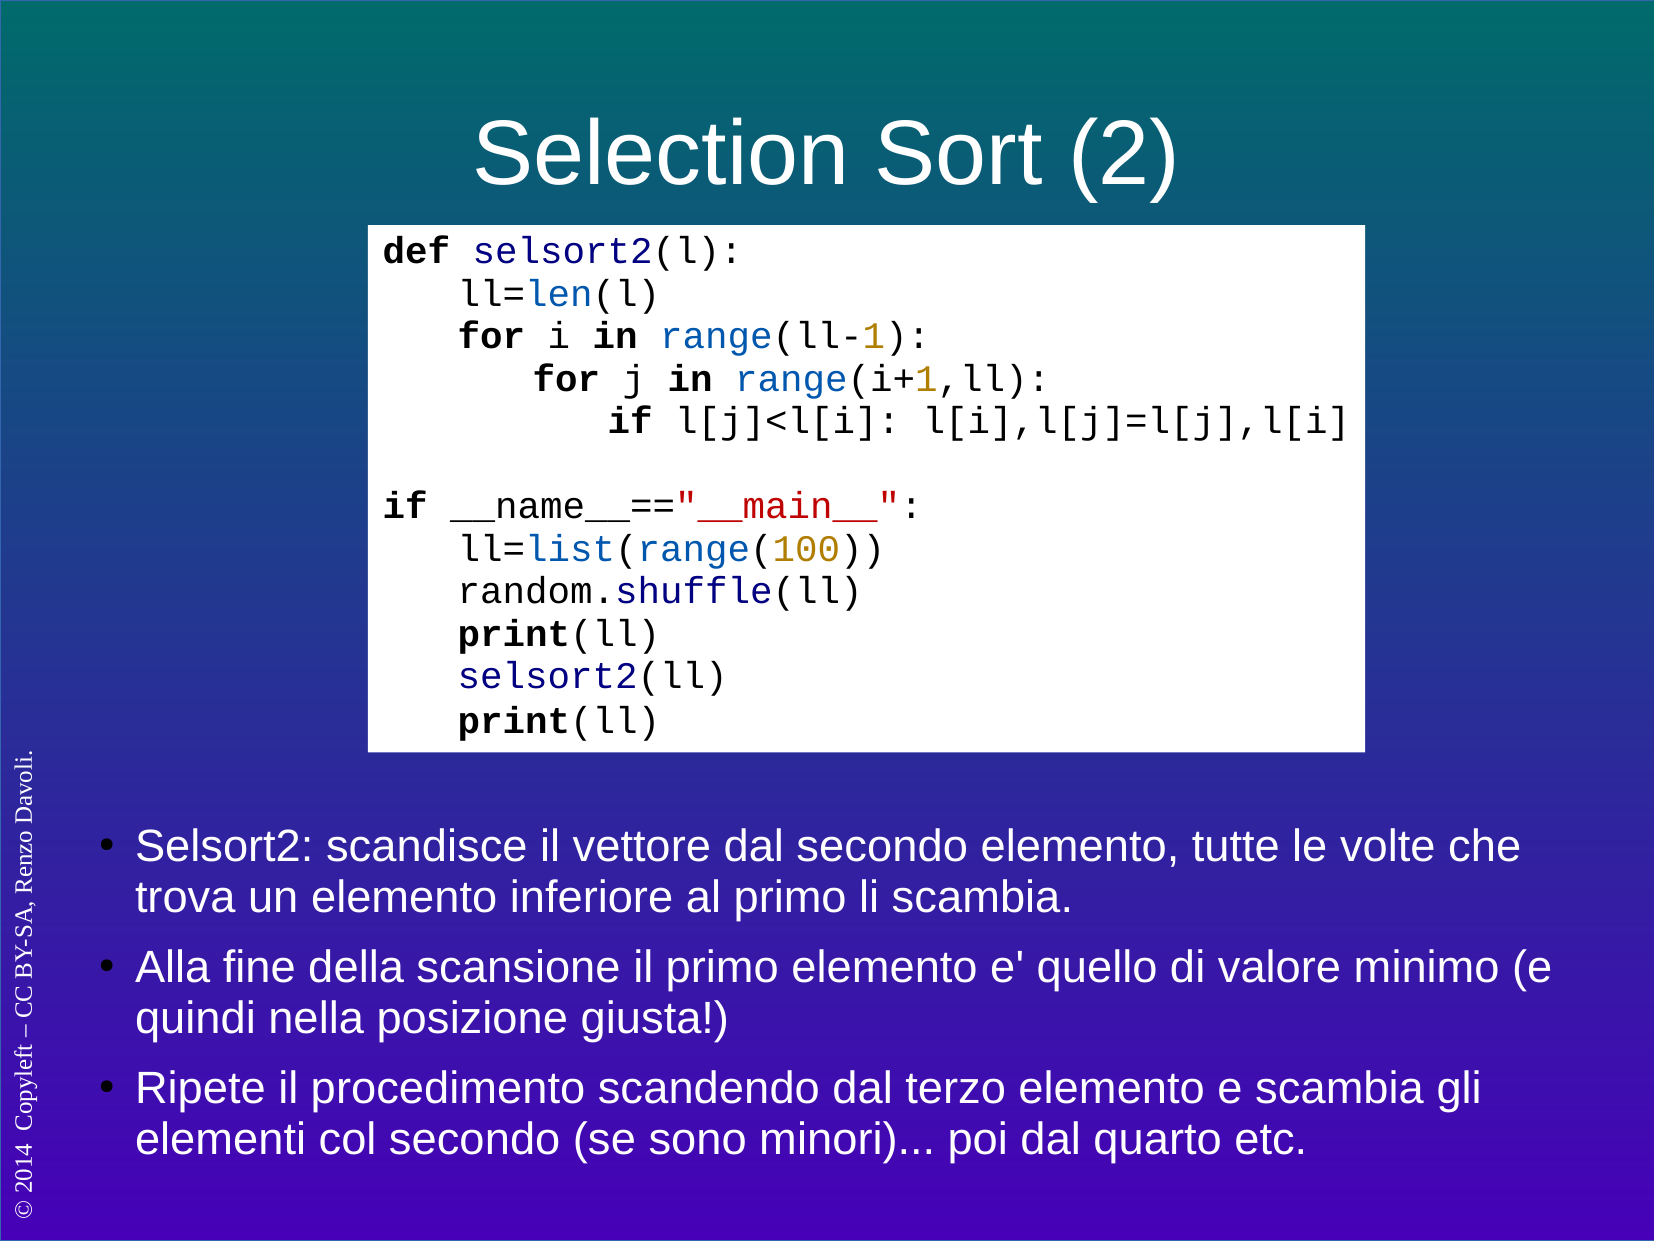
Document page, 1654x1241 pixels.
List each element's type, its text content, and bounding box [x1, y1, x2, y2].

title Selection Sort (2) [82, 49, 1571, 257]
text_box def selsort2(l): ll=len(l) for i in range(ll-1): for j in range(i+1,ll): if l[j]<l[i]: l[i],l[j]=l[j],l[i] if __name__=="__main__": ll=list(range(100)) random.shuffle(ll) print(ll) selsort2(ll) print(ll) [367, 225, 1366, 753]
list Selsort2: scandisce il vettore dal secondo elemento, tutte le volte che trova un elemento inferiore al primo li scambia. Alla fine della scansione il primo elemento e' quello di valore minimo (e quindi nella posizione giusta!) Ripete il procedimento scandendo dal terzo elemento e scambia gli elementi col secondo (se sono minori)... poi dal quarto etc. [86, 820, 1576, 1171]
